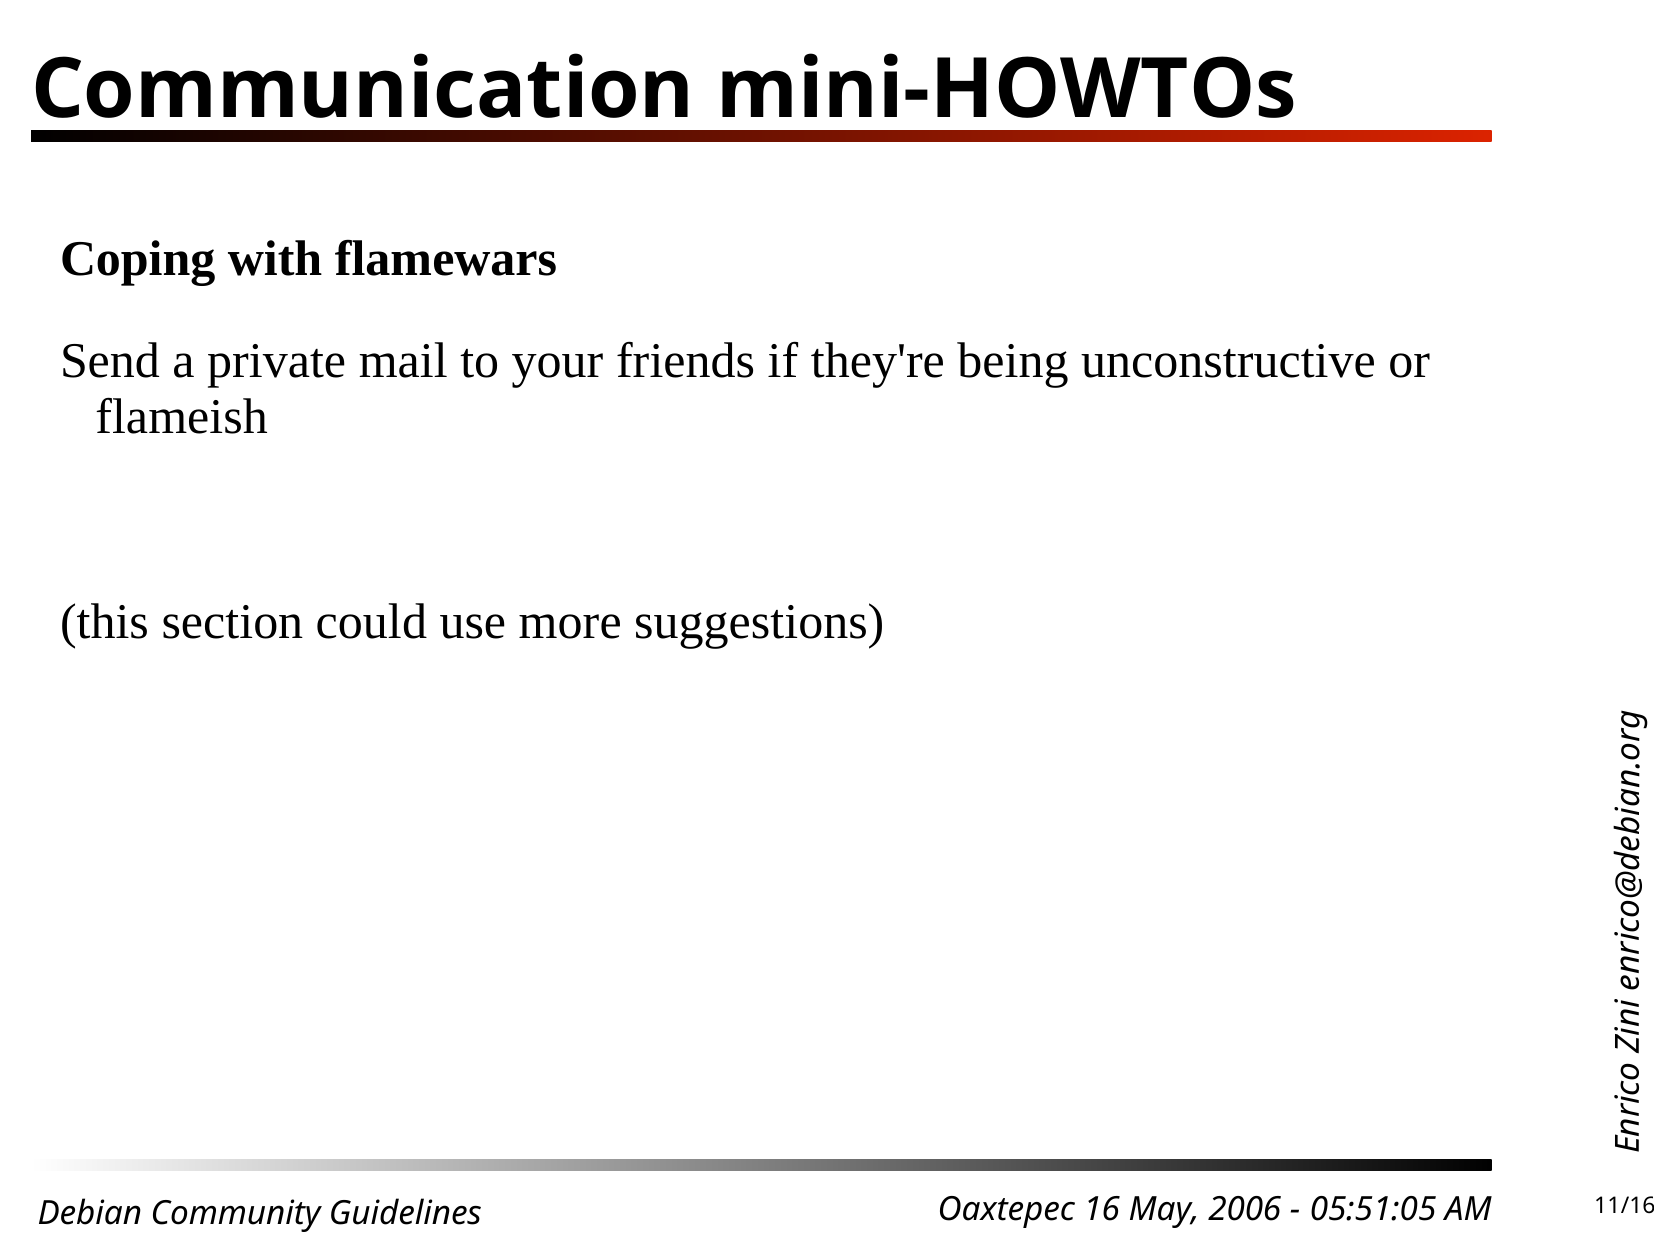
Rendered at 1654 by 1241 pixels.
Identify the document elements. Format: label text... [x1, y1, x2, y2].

text_box Communication mini-HOWTOs [31, 28, 1438, 165]
text_box Coping with flamewars Send a private mail to your friends if they're being unconstructive or flameish (this section could use more suggestions) [60, 230, 1498, 664]
